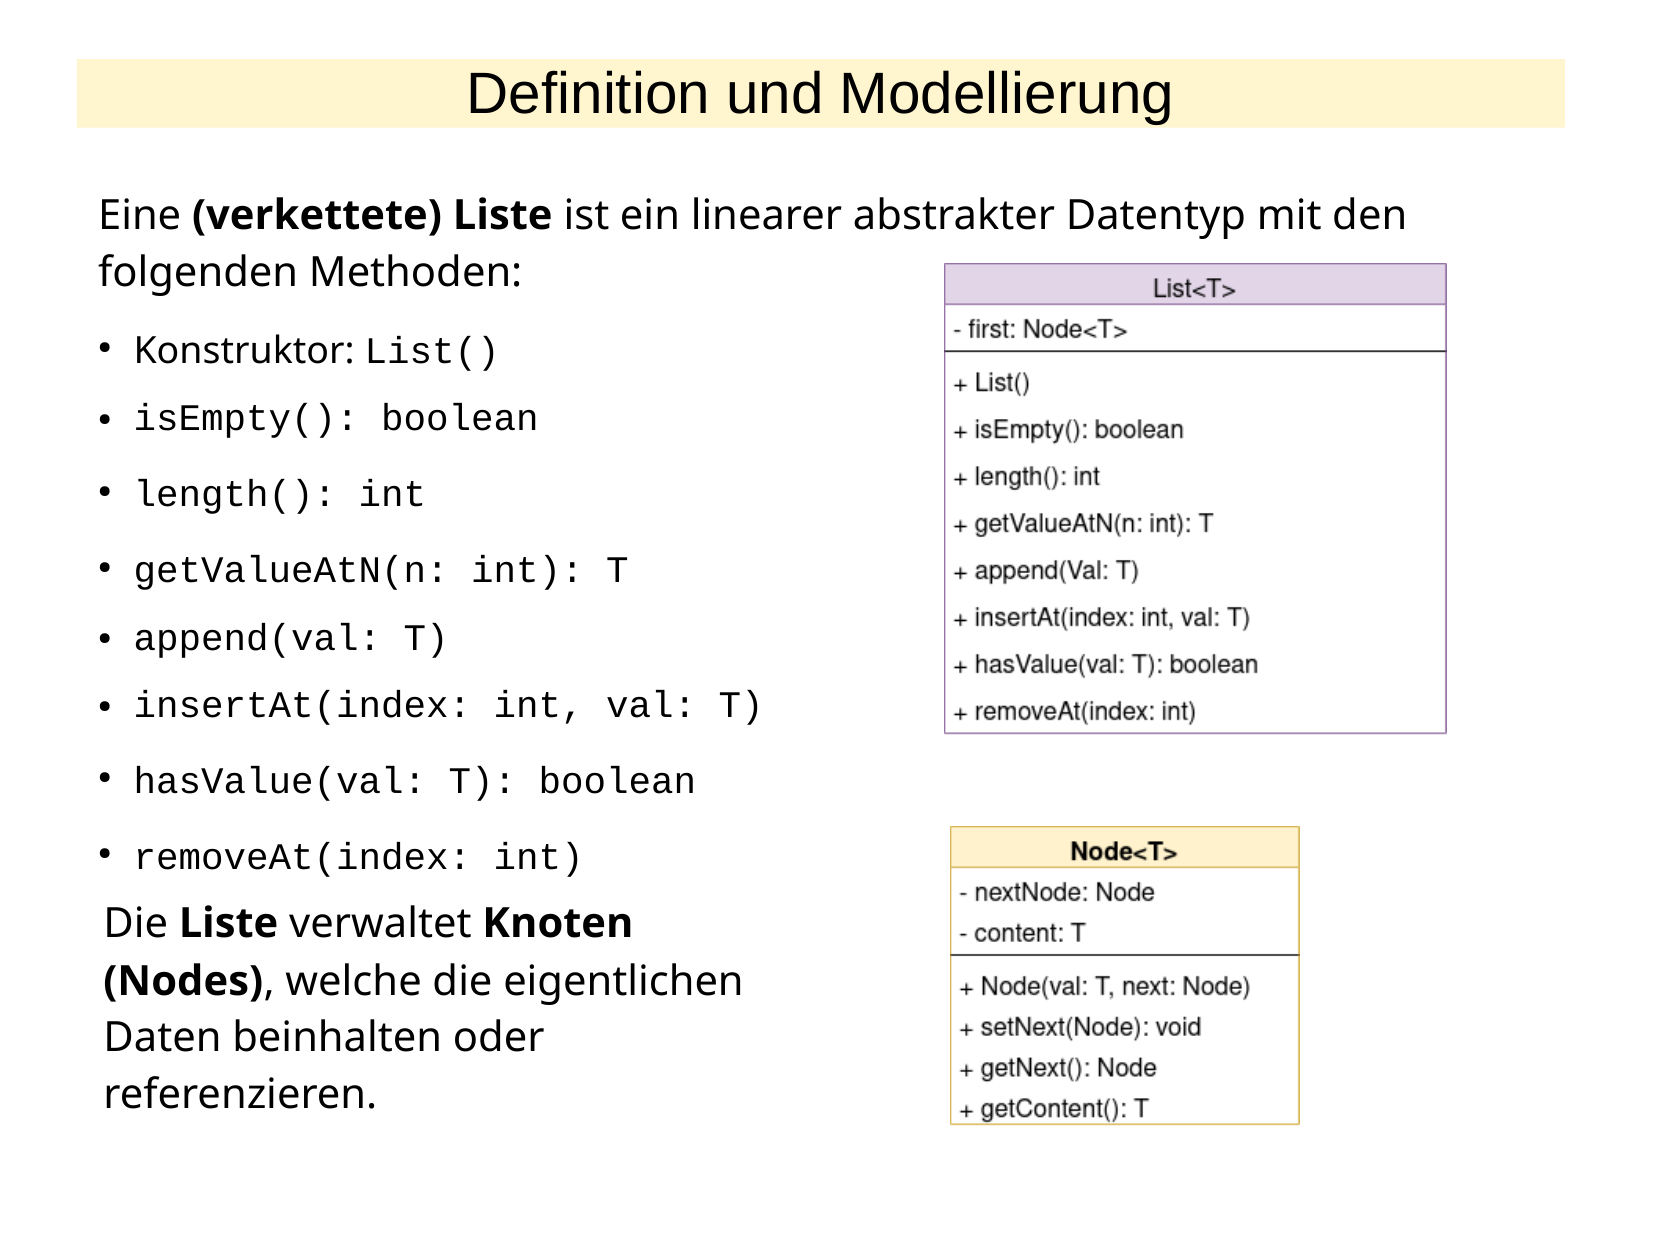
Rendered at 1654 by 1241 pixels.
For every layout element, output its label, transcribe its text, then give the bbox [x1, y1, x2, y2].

text_box Die Liste verwaltet Knoten (Nodes), welche die eigentlichen Daten beinhalten oder referenzieren. [88, 885, 798, 1063]
picture [950, 826, 1300, 1130]
picture [944, 263, 1447, 739]
title Definition und Modellierung [76, 59, 1565, 128]
text_box Eine (verkettete) Liste ist ein linearer abstrakter Datentyp mit den folgenden Methoden: Konstruktor: List() isEmpty(): boolean length(): int getValueAtN(n: int): T append(val: T) insertAt(index: int, val: T) hasValue(val: T): boolean removeAt(index: int) [83, 177, 1595, 886]
